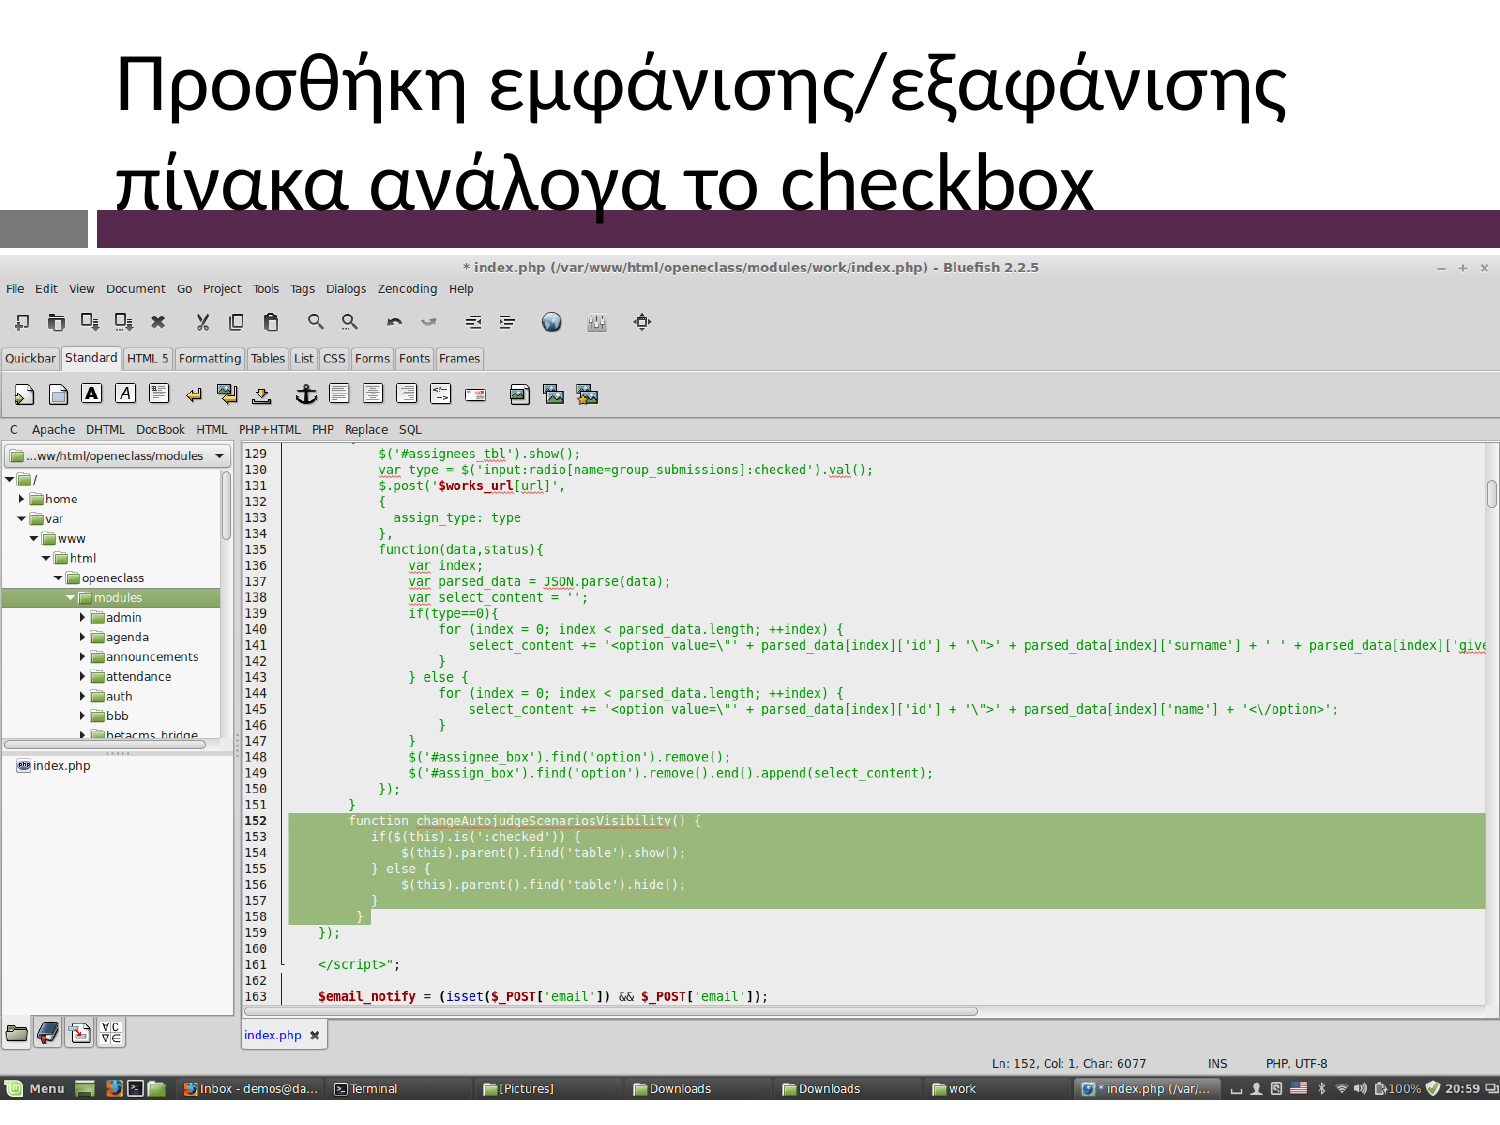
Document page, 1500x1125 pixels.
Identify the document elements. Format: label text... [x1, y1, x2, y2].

title Προσθήκη εμφάνισης/εξαφάνισης πίνακα ανάλογα το checkbox [100, 19, 1438, 182]
picture [0, 255, 1500, 1100]
